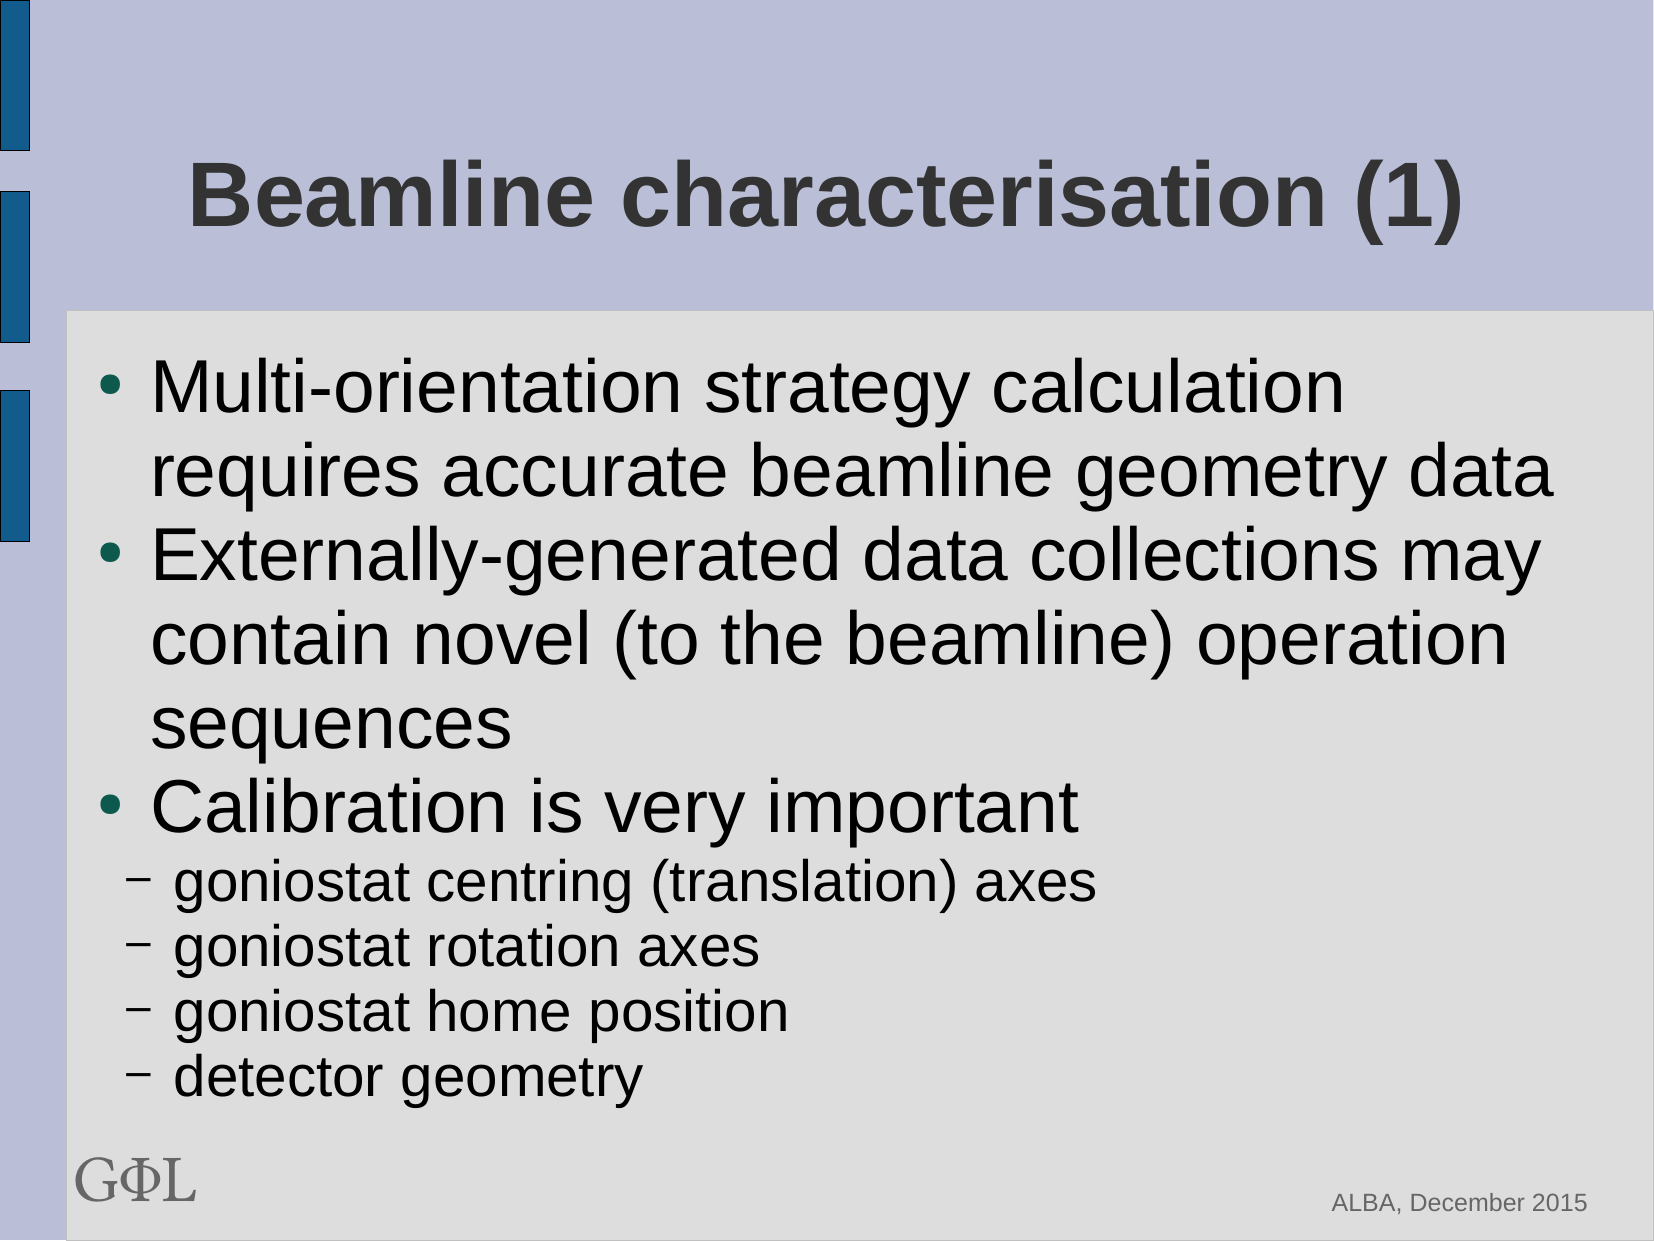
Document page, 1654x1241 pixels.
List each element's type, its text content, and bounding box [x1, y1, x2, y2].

list Multi-orientation strategy calculation requires accurate beamline geometry data Externally-generated data collections may contain novel (to the beamline) operation sequences Calibration is very important goniostat centring (translation) axes goniostat rotation axes goniostat home position detector geometry [79, 344, 1597, 1193]
title Beamline characterisation (1) [121, 91, 1534, 299]
